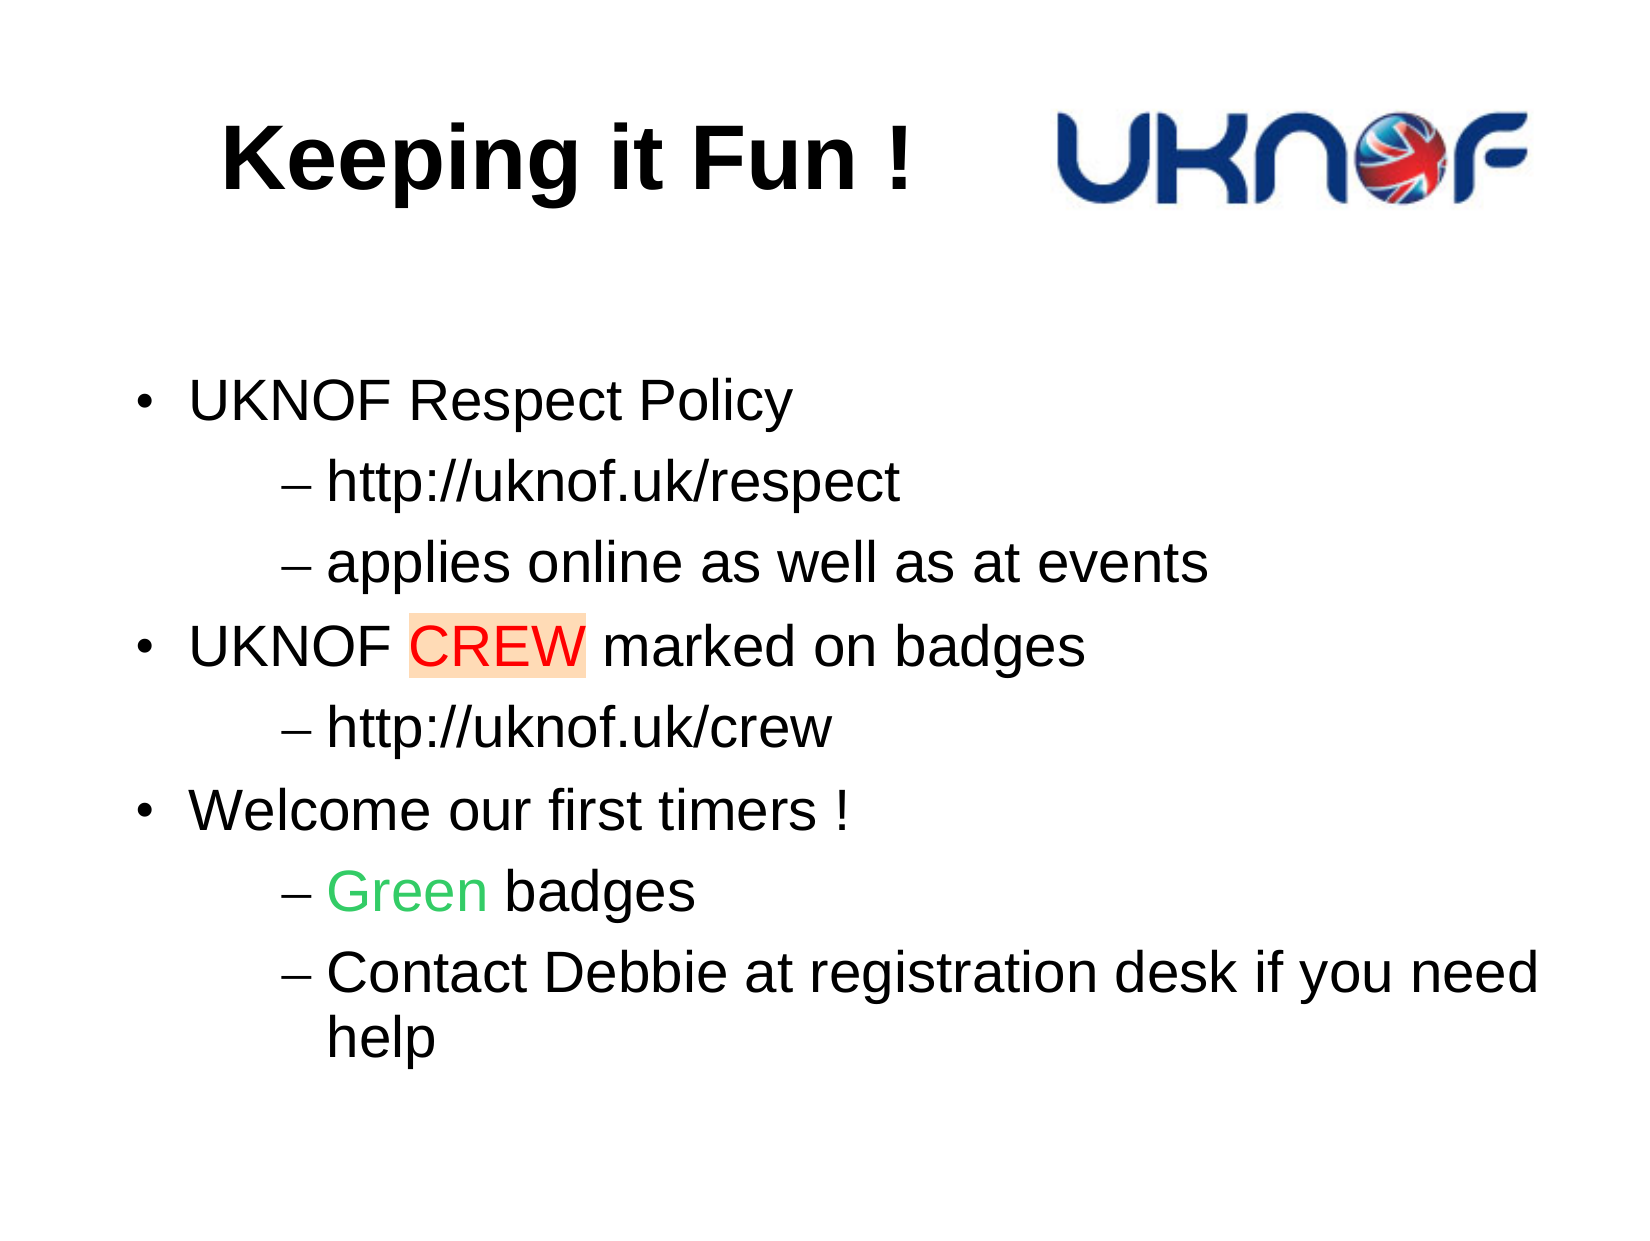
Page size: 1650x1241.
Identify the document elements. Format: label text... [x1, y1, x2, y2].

list UKNOF Respect Policy http://uknof.uk/respect applies online as well as at events UKNOF CREW marked on badges http://uknof.uk/crew Welcome our first timers ! Green badges Contact Debbie at registration desk if you need help [75, 368, 1576, 1088]
picture [1050, 93, 1536, 225]
title Keeping it Fun ! [123, 37, 1013, 279]
